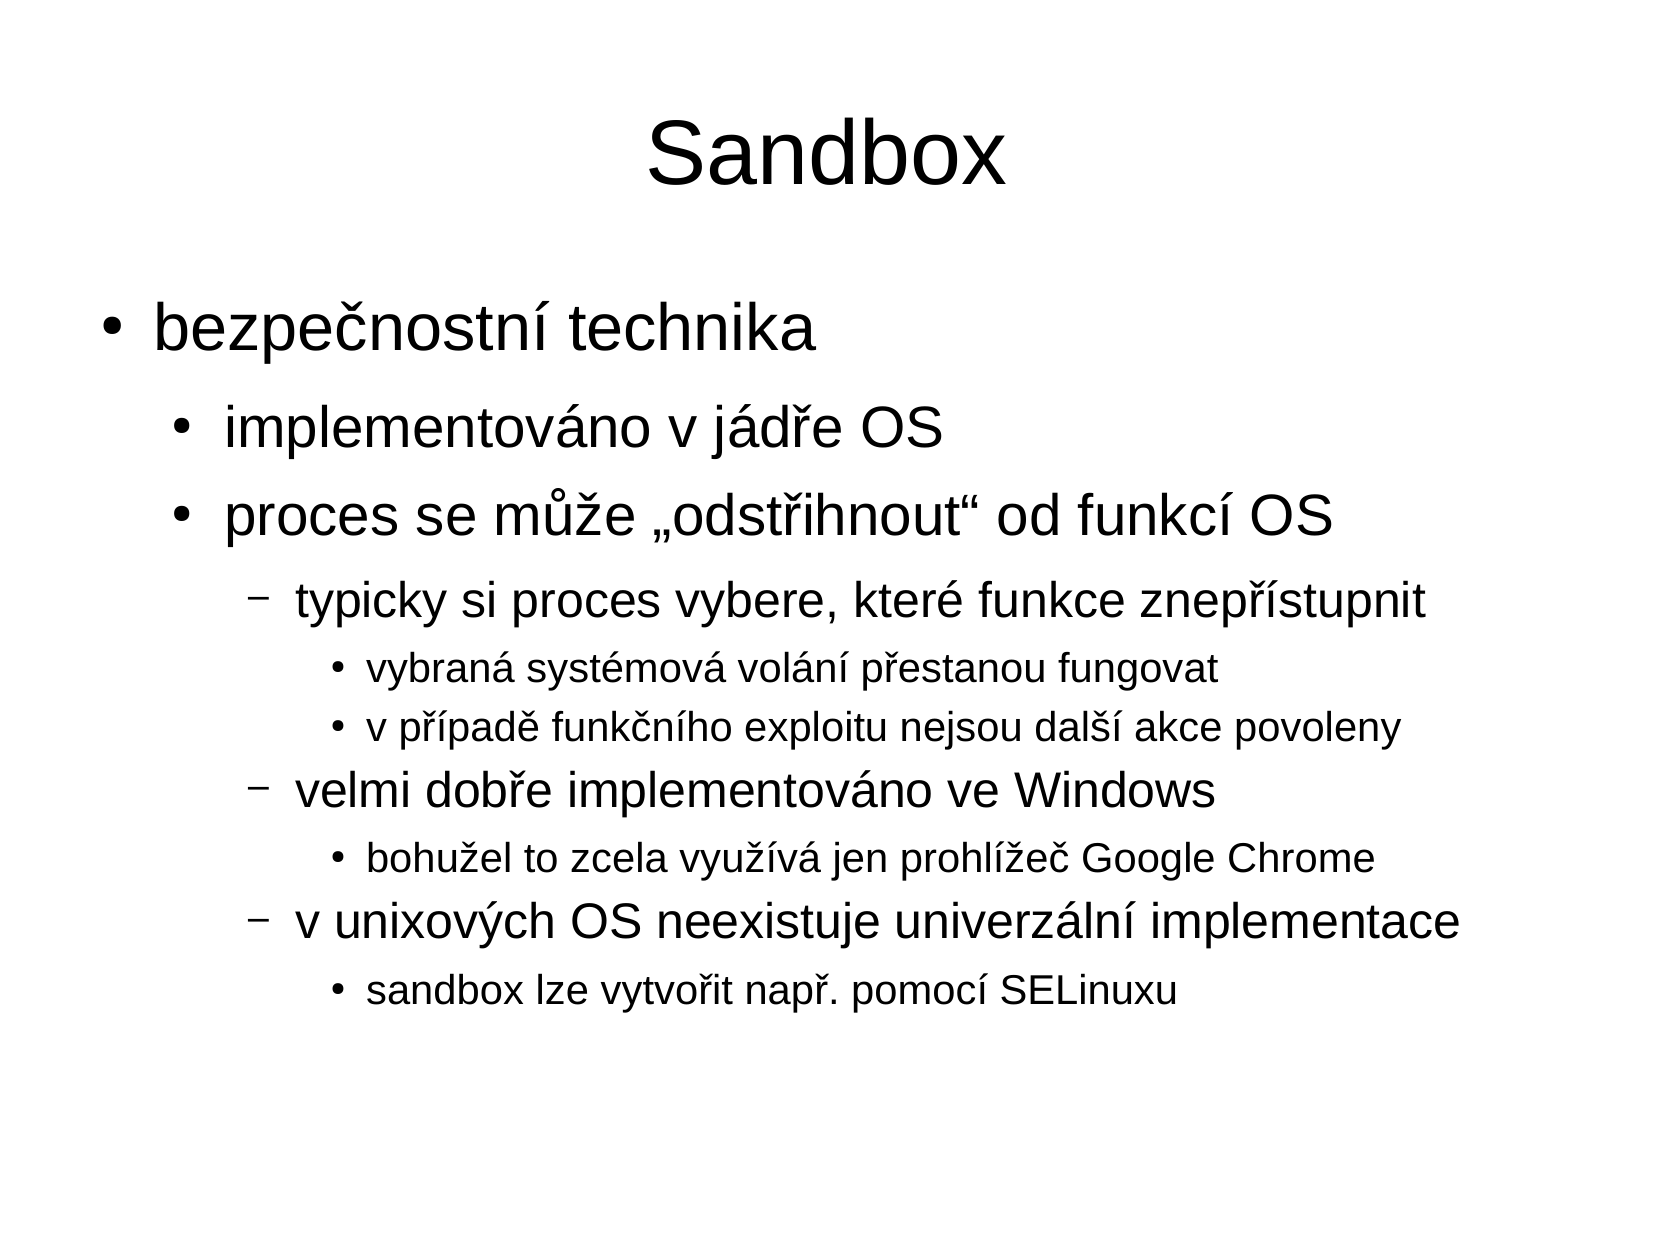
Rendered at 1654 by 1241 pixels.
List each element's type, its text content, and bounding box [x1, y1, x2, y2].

list bezpečnostní technika implementováno v jádře OS proces se může „odstřihnout“ od funkcí OS typicky si proces vybere, které funkce znepřístupnit vybraná systémová volání přestanou fungovat v případě funkčního exploitu nejsou další akce povoleny velmi dobře implementováno ve Windows bohužel to zcela využívá jen prohlížeč Google Chrome v unixových OS neexistuje univerzální implementace sandbox lze vytvořit např. pomocí SELinuxu [82, 290, 1571, 1094]
title Sandbox [82, 56, 1571, 250]
